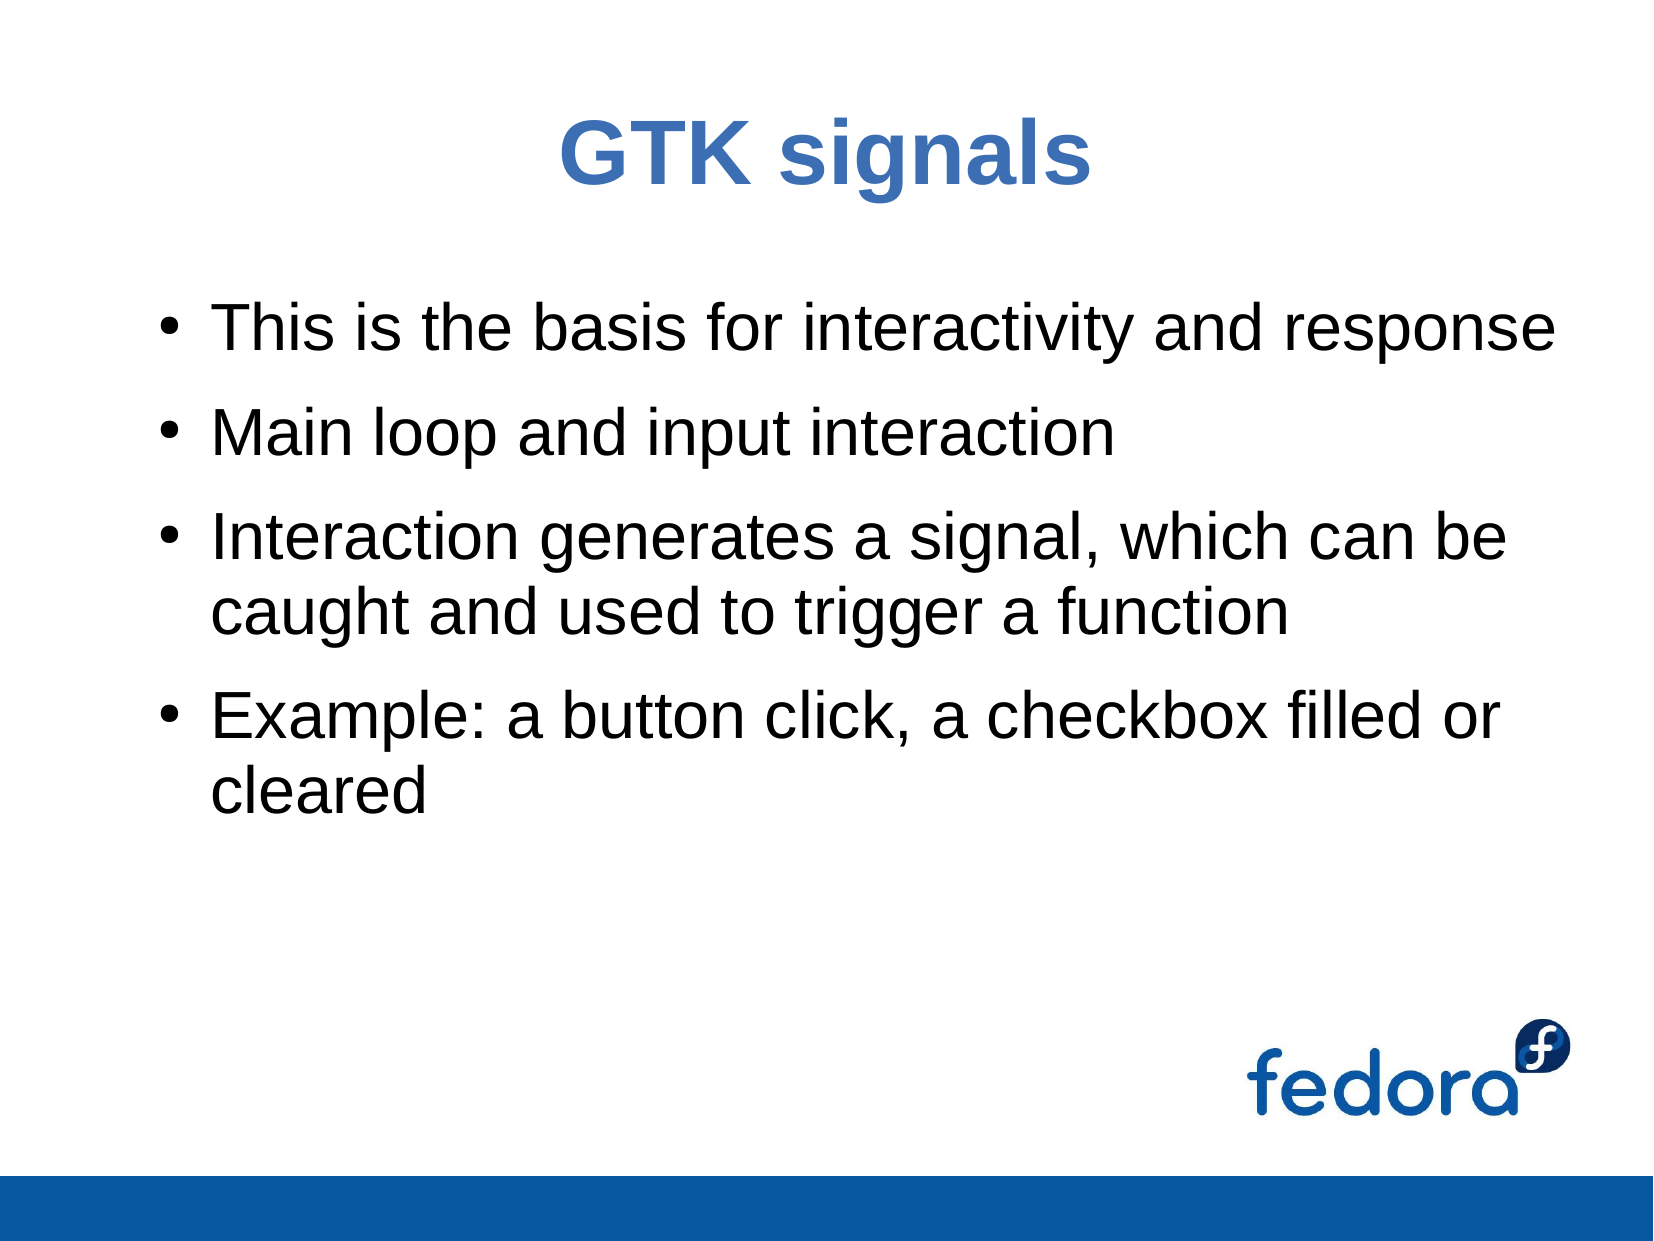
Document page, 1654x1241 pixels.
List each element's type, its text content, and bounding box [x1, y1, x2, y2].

title GTK signals [82, 56, 1571, 250]
list This is the basis for interactivity and response Main loop and input interaction Interaction generates a signal, which can be caught and used to trigger a function Example: a button click, a checkbox filled or cleared [82, 290, 1571, 1095]
picture [0, 1176, 1653, 1241]
picture [1237, 1010, 1576, 1125]
